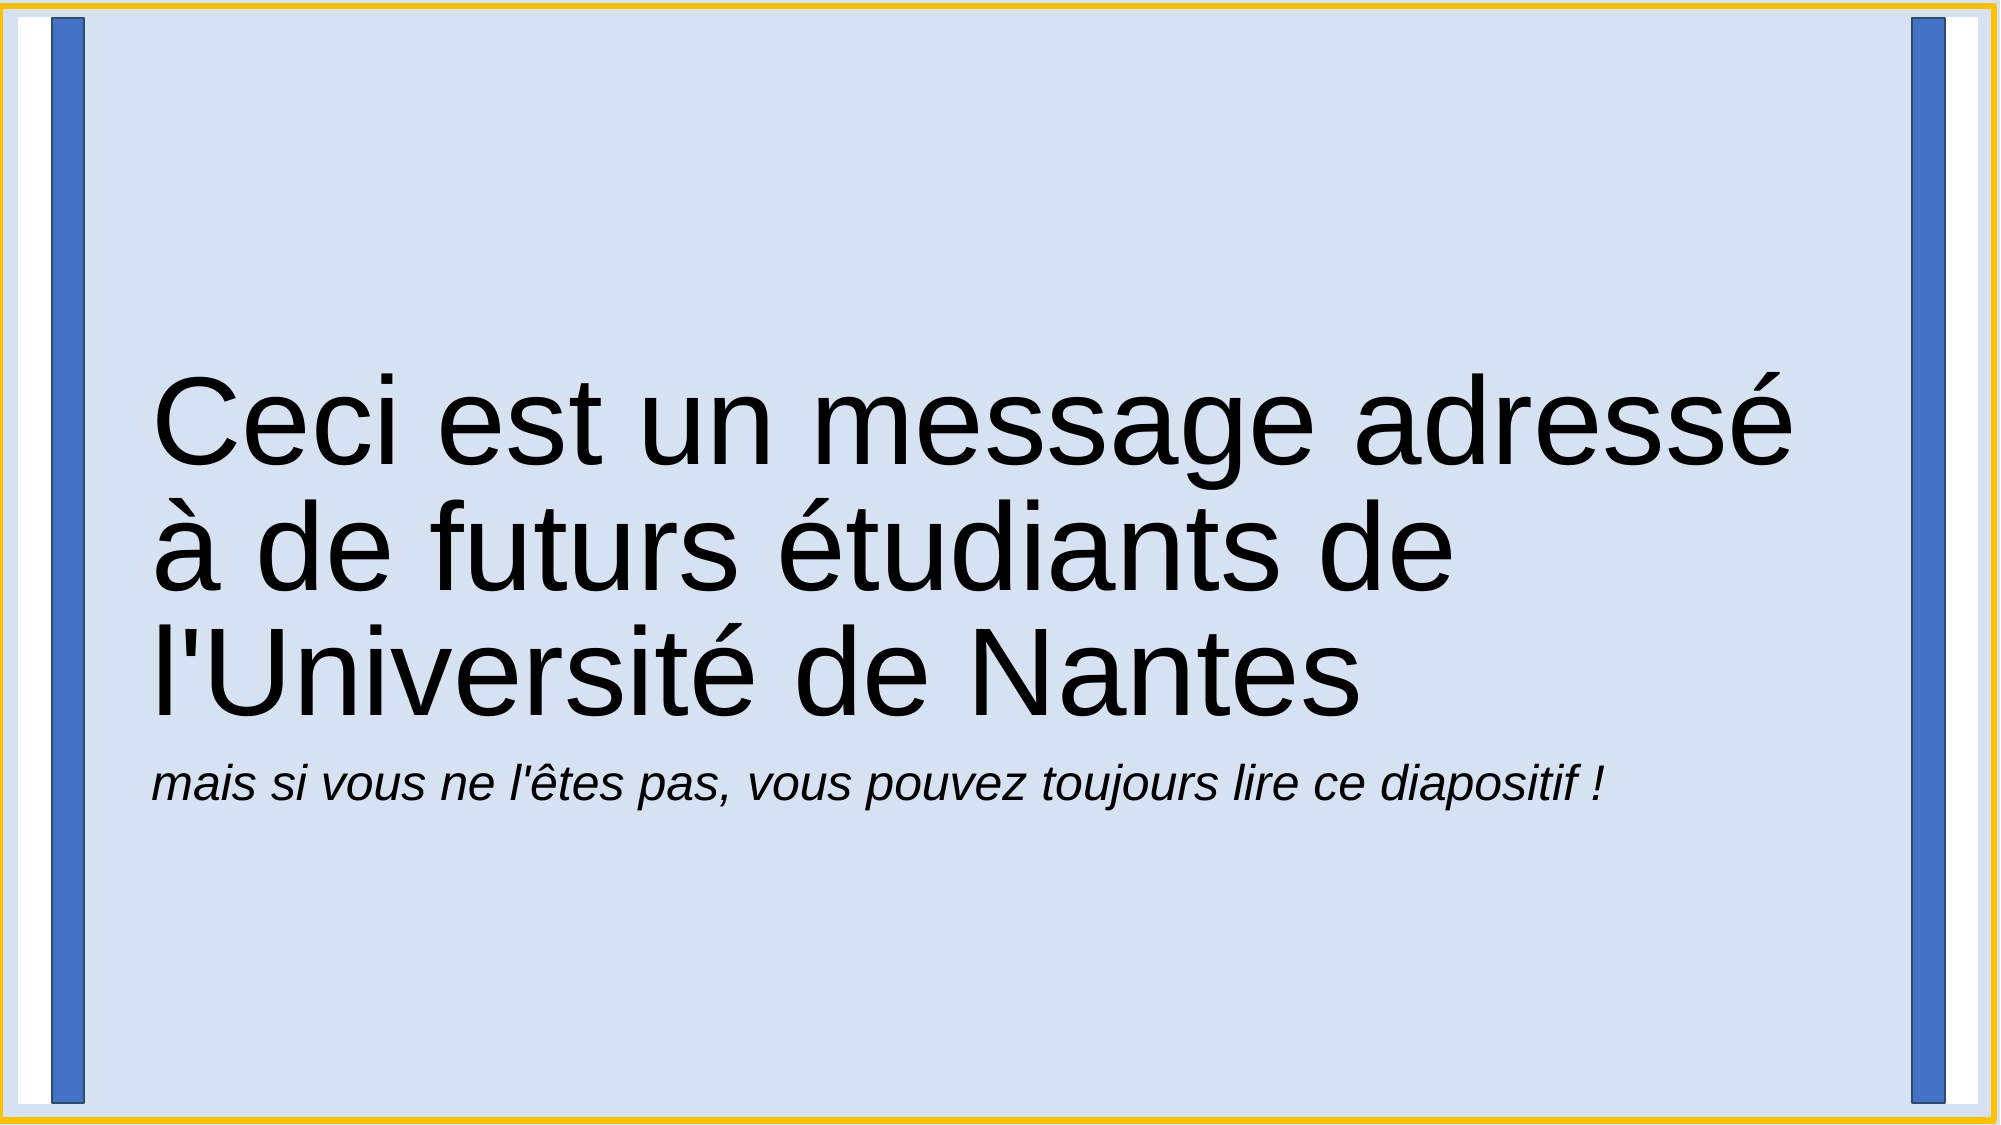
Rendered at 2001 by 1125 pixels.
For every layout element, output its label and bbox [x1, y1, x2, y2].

text_box [0, 6, 1994, 1121]
